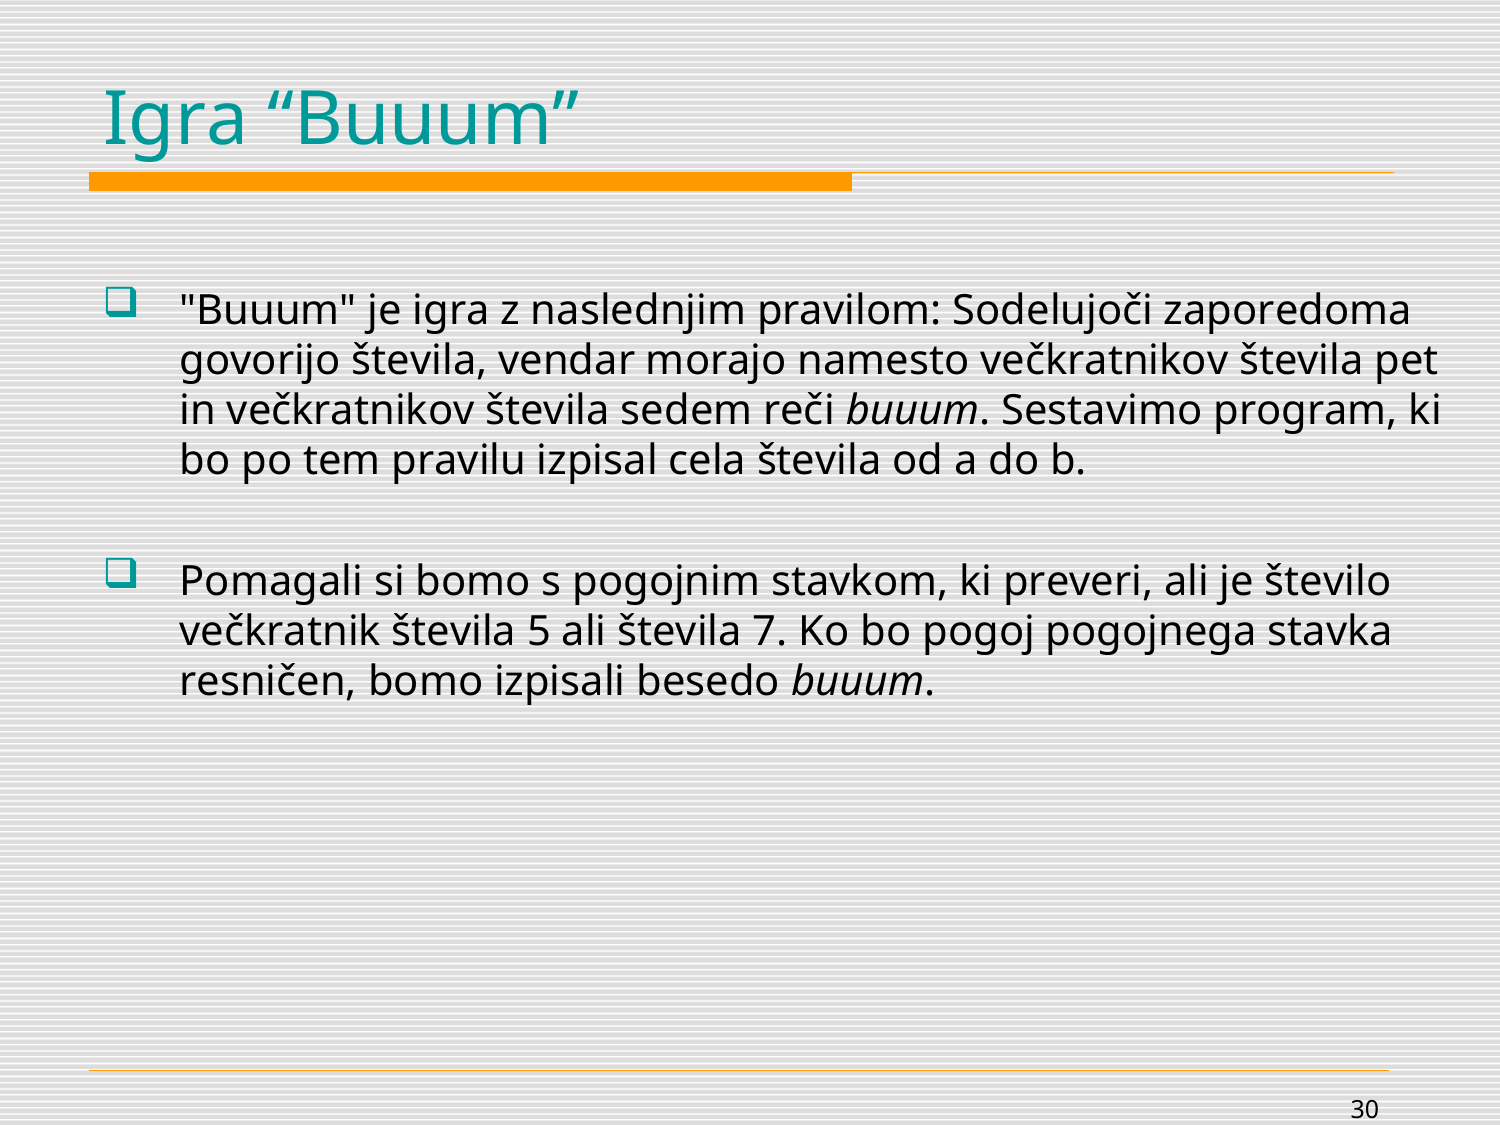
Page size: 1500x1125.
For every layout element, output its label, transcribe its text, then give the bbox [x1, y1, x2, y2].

text_box <number> [1068, 1085, 1394, 1125]
picture [0, 0, 1500, 1125]
title Igra “Buuum” [88, 54, 1401, 167]
list "Buuum" je igra z naslednjim pravilom: Sodelujoči zaporedoma govorijo števila, vendar morajo namesto večkratnikov števila pet in večkratnikov števila sedem reči buuum. Sestavimo program, ki bo po tem pravilu izpisal cela števila od a do b. Pomagali si bomo s pogojnim stavkom, ki preveri, ali je število večkratnik števila 5 ali števila 7. Ko bo pogoj pogojnega stavka resničen, bomo izpisali besedo buuum. [87, 274, 1459, 1051]
